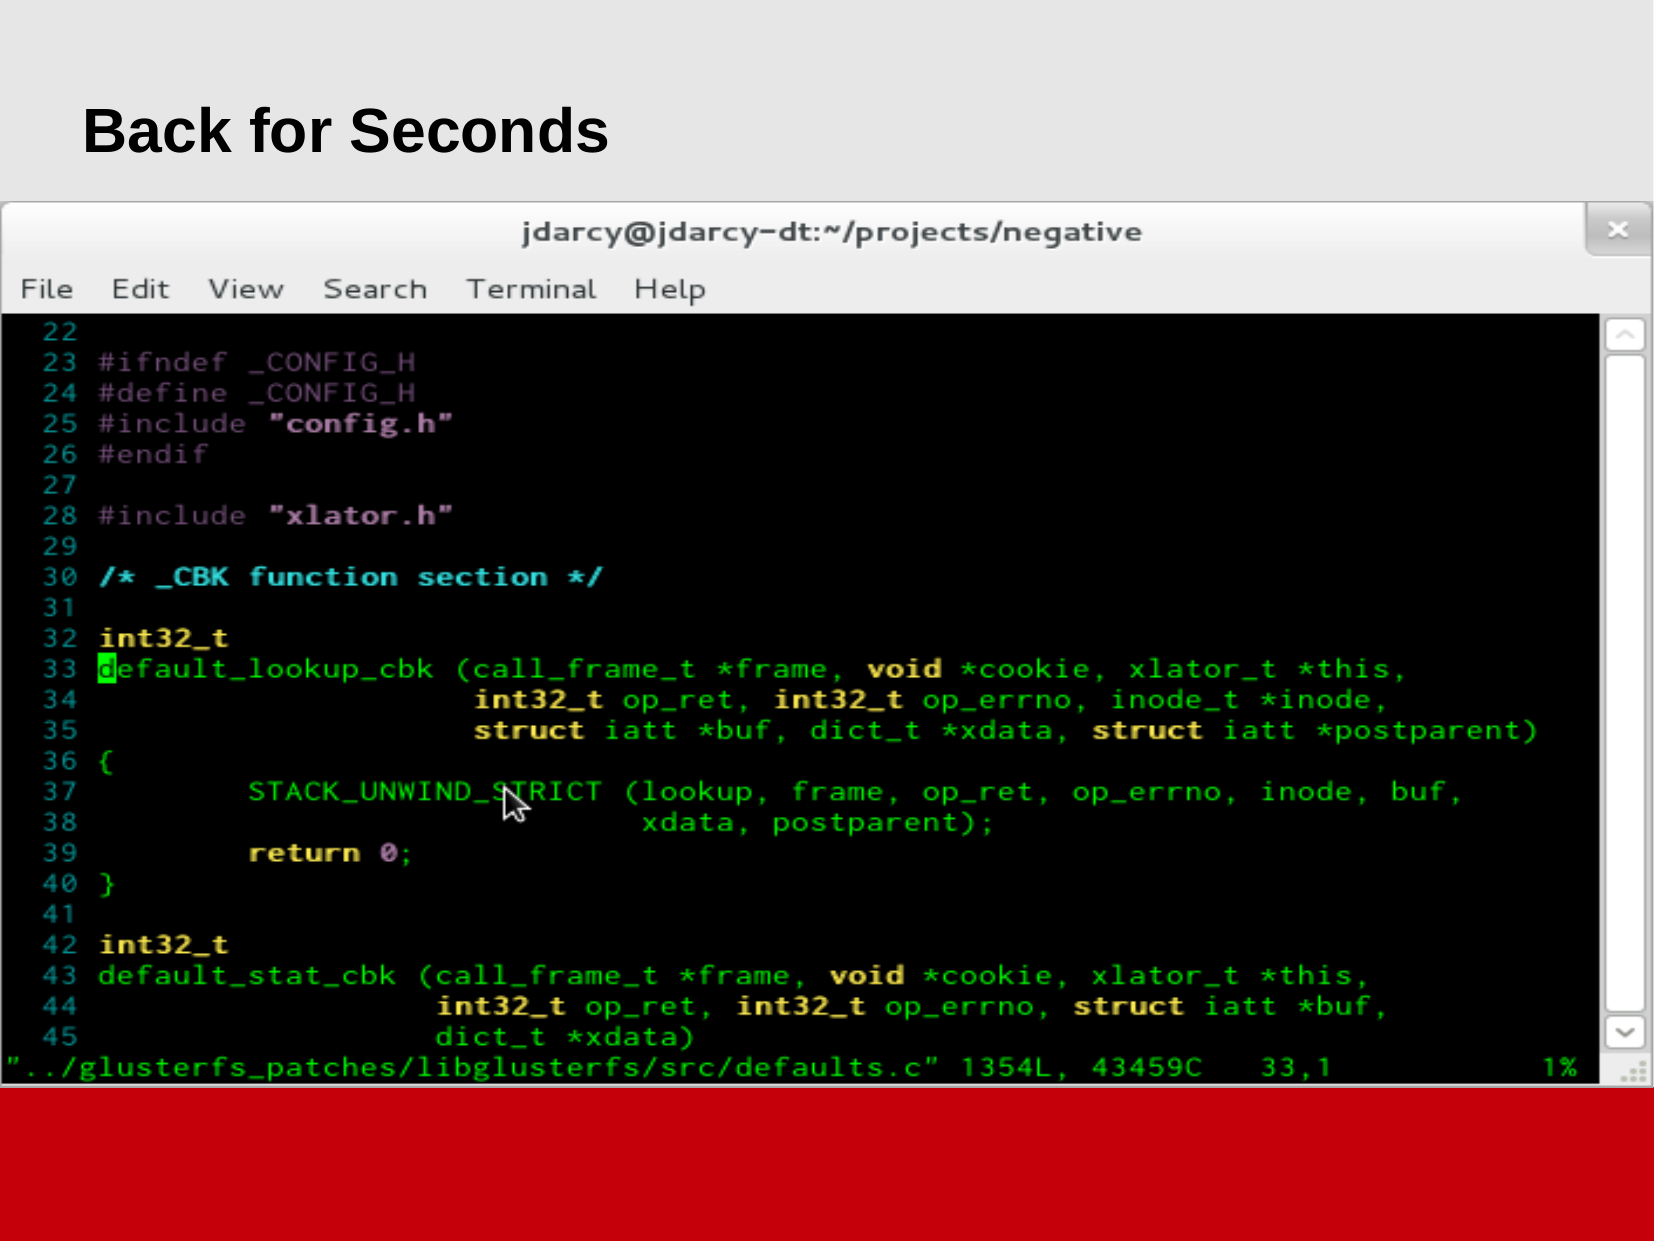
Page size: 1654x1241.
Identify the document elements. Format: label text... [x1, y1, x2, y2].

picture [0, 201, 1654, 1088]
title Back for Seconds [82, 37, 1571, 201]
